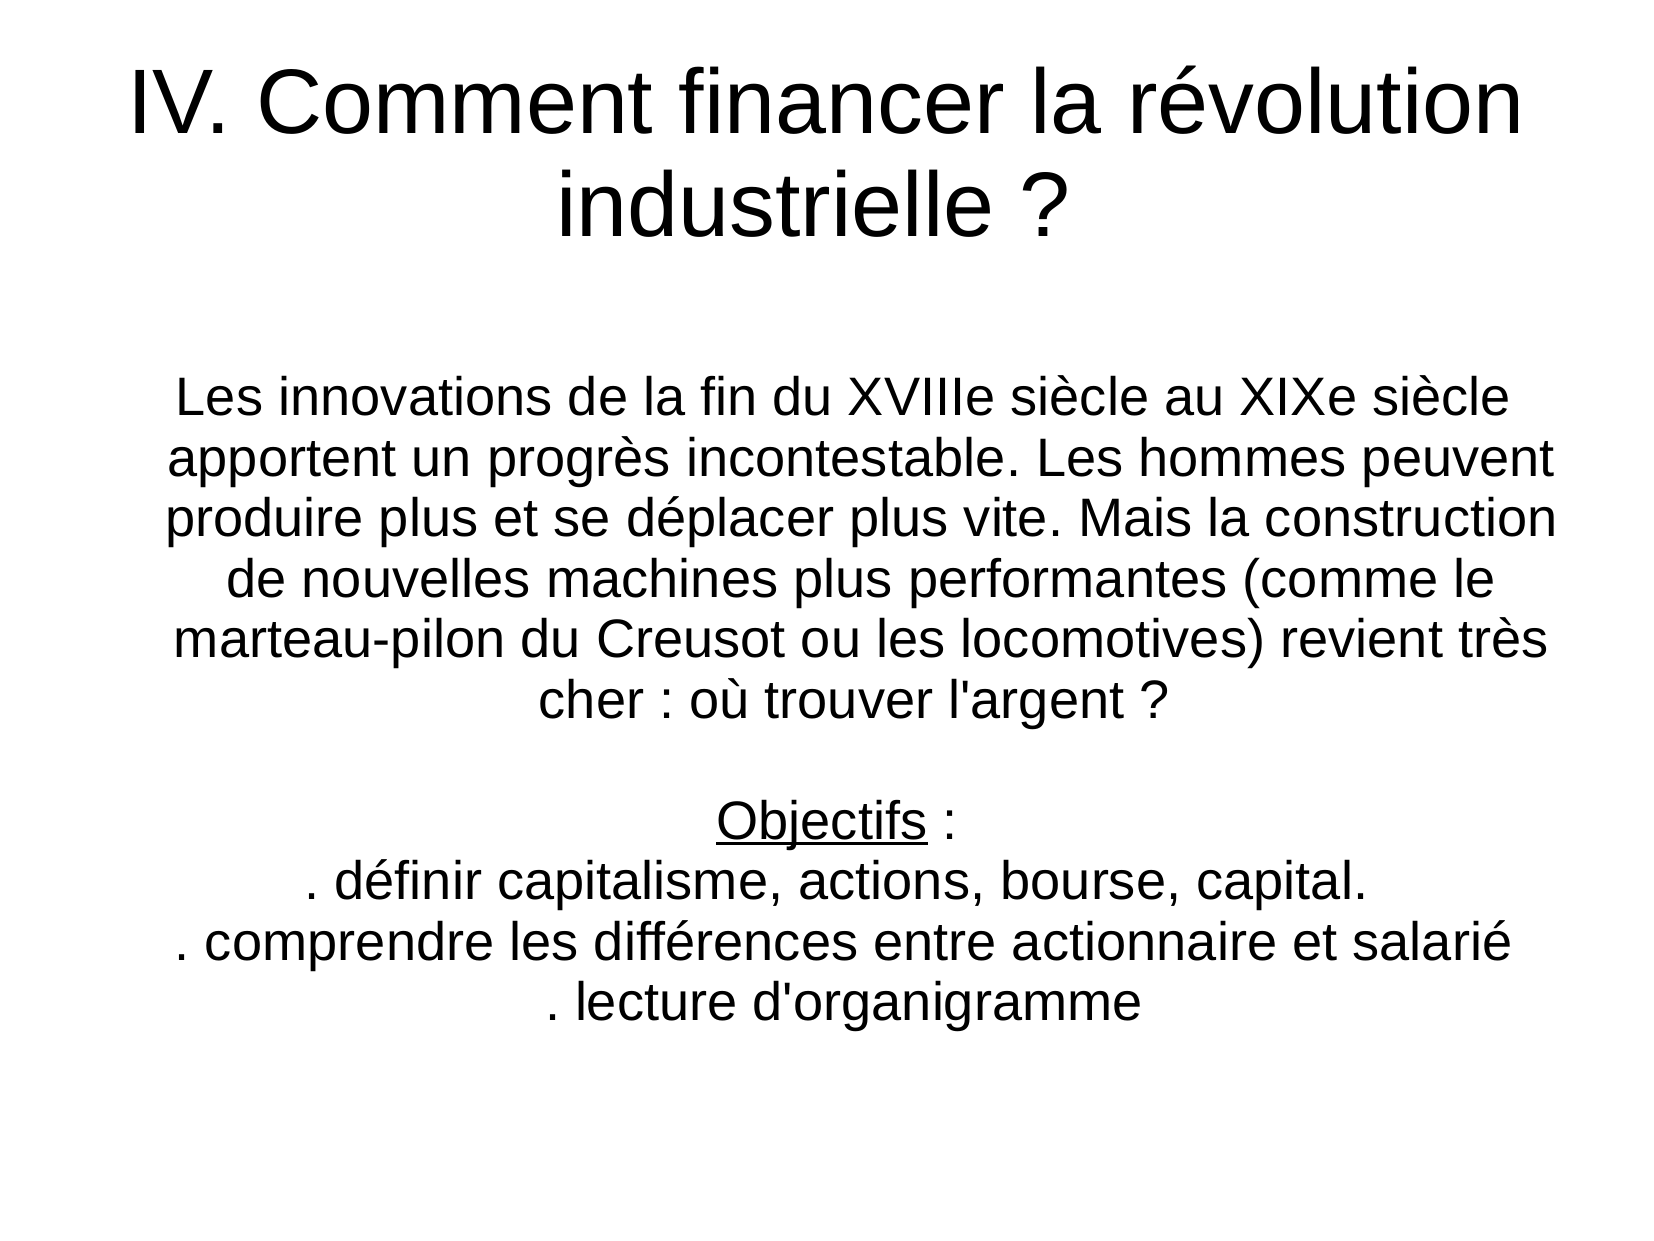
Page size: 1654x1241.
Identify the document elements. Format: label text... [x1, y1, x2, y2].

subtitle Les innovations de la fin du XVIIIe siècle au XIXe siècle apportent un progrès incontestable. Les hommes peuvent produire plus et se déplacer plus vite. Mais la construction de nouvelles machines plus performantes (comme le marteau-pilon du Creusot ou les locomotives) revient très cher : où trouver l'argent ? Objectifs : . définir capitalisme, actions, bourse, capital. . comprendre les différences entre actionnaire et salarié . lecture d'organigramme [82, 297, 1571, 1102]
title IV. Comment financer la révolution industrielle ? [82, 50, 1571, 256]
